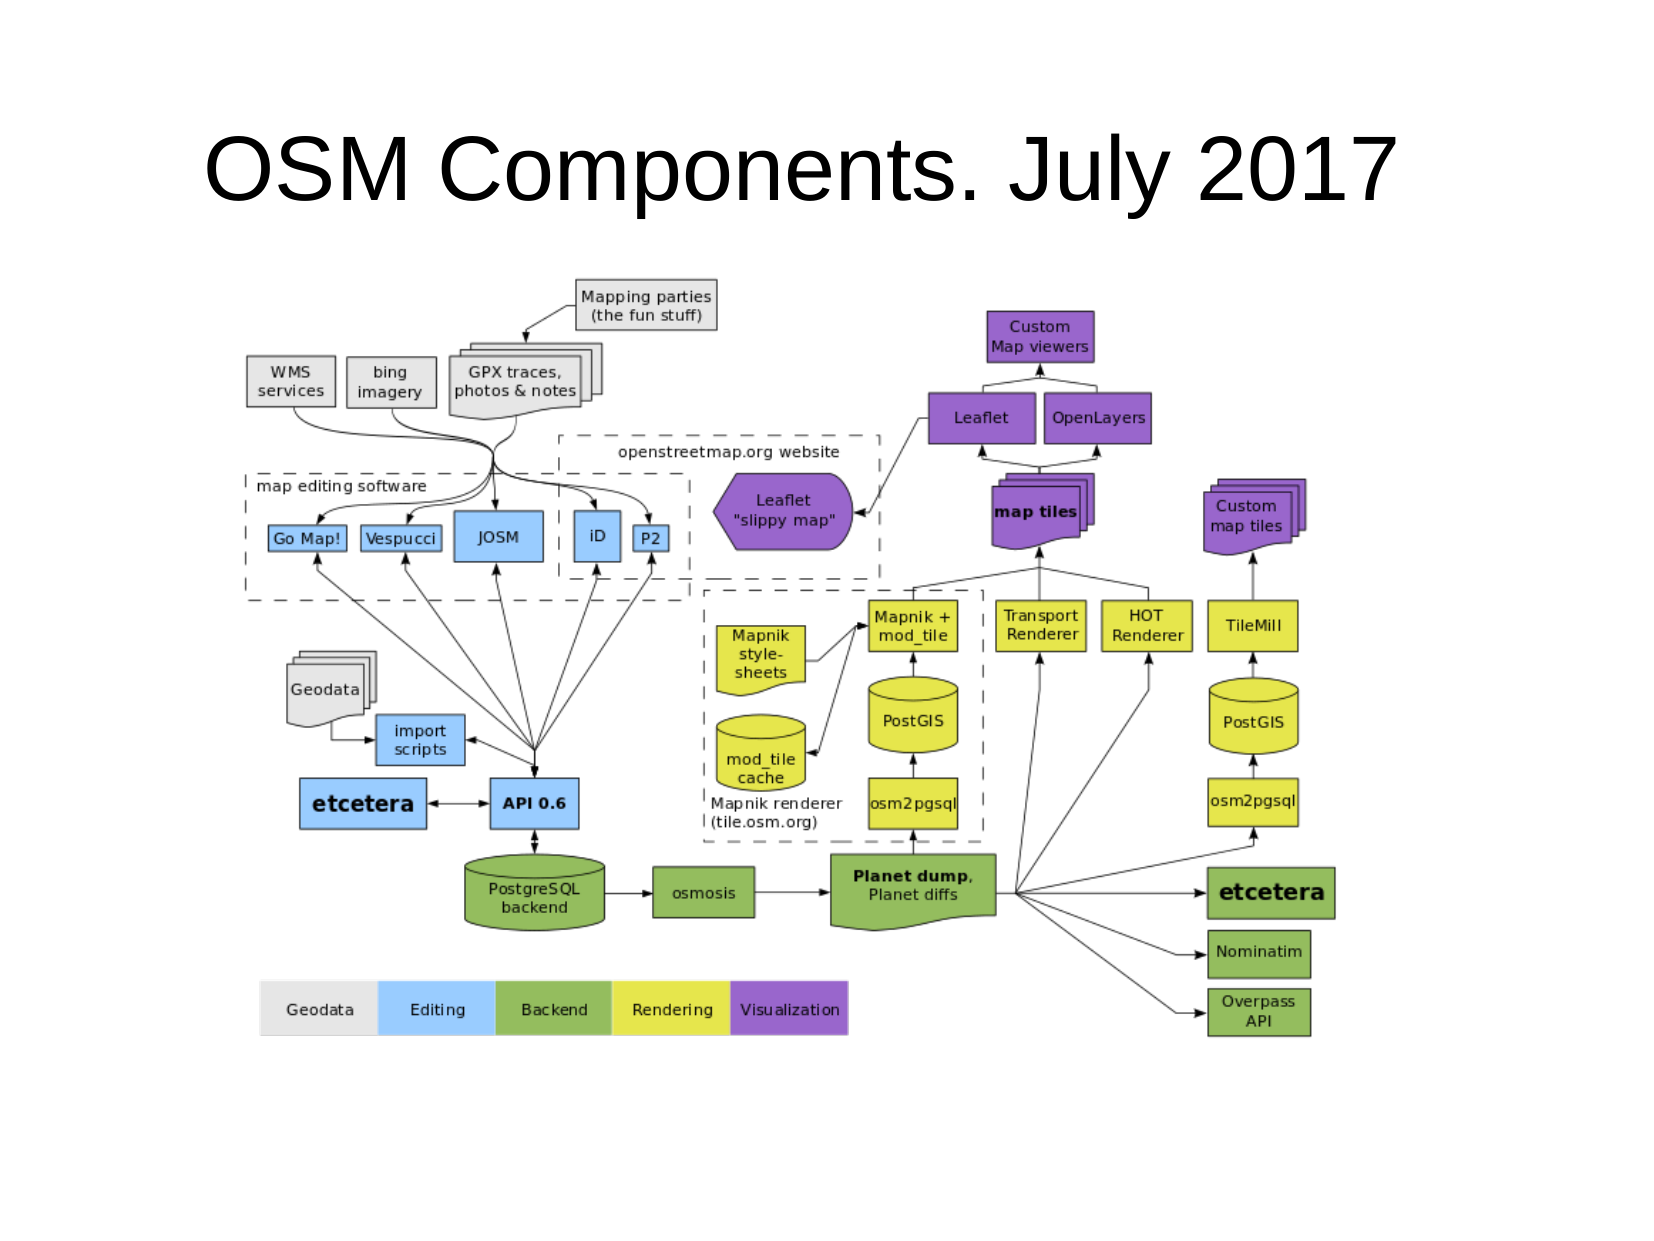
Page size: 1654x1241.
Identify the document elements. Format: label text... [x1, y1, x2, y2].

picture [221, 271, 1360, 1061]
title OSM Components. July 2017 [59, 64, 1548, 273]
